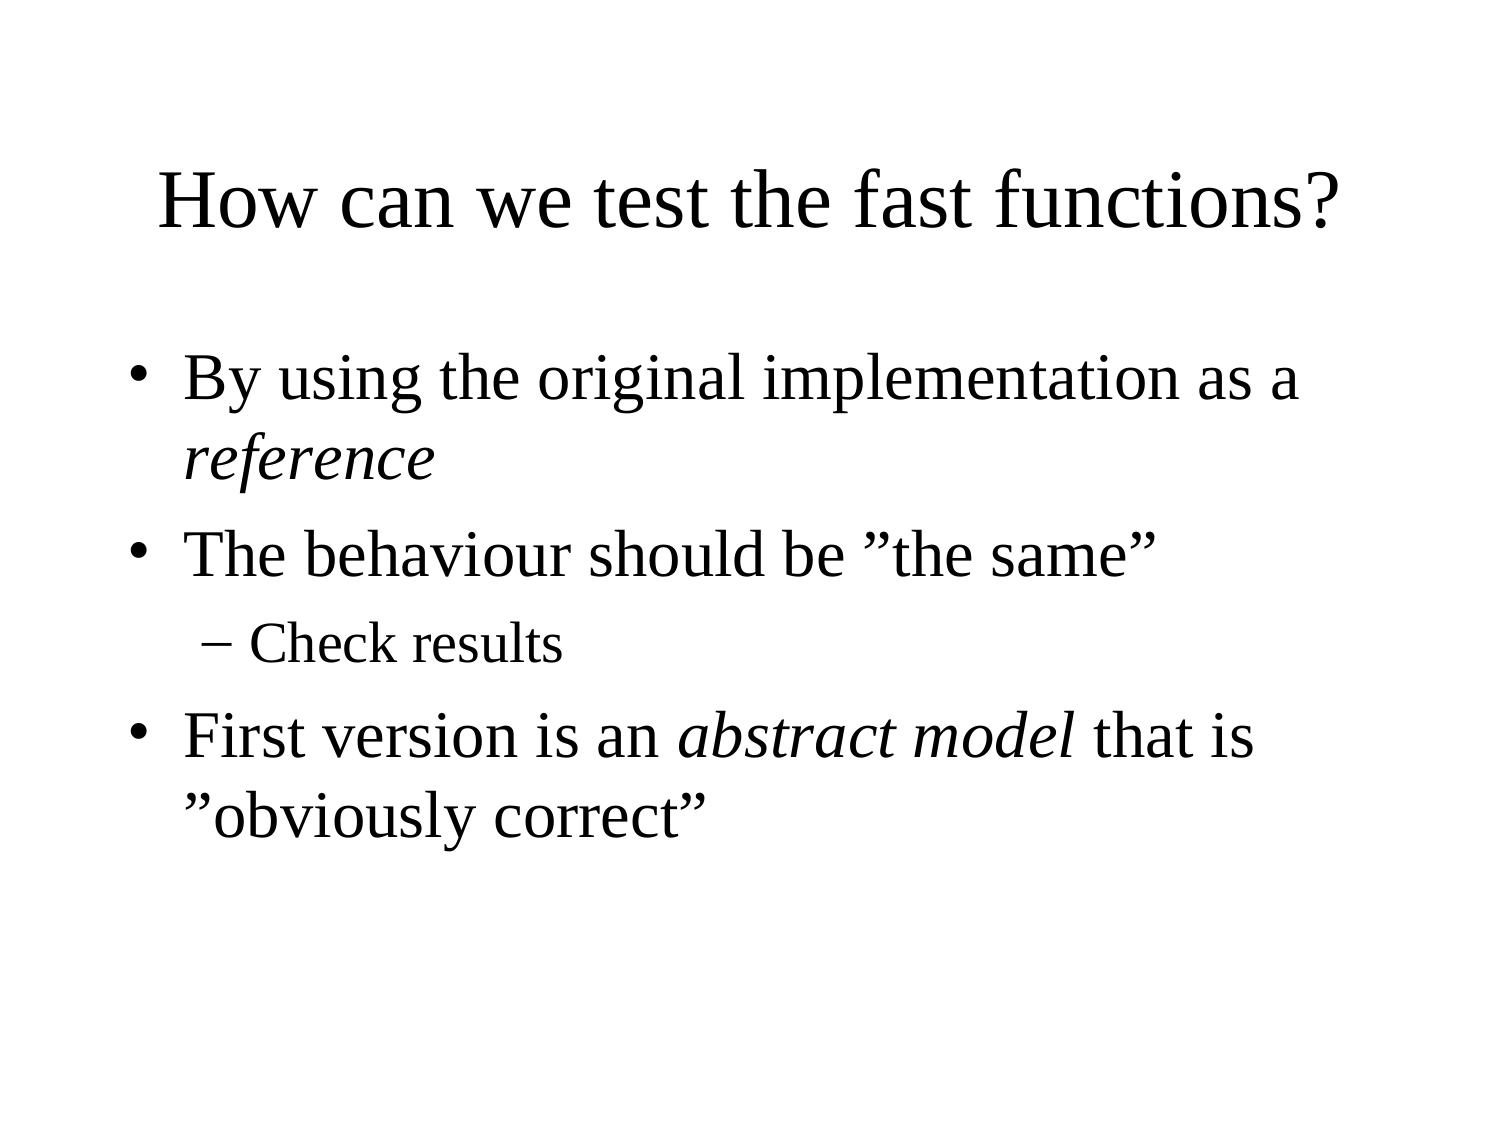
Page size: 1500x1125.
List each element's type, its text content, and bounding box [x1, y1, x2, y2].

list By using the original implementation as a reference The behaviour should be ”the same” Check results First version is an abstract model that is ”obviously correct” [112, 324, 1388, 1000]
title How can we test the fast functions? [112, 99, 1388, 288]
